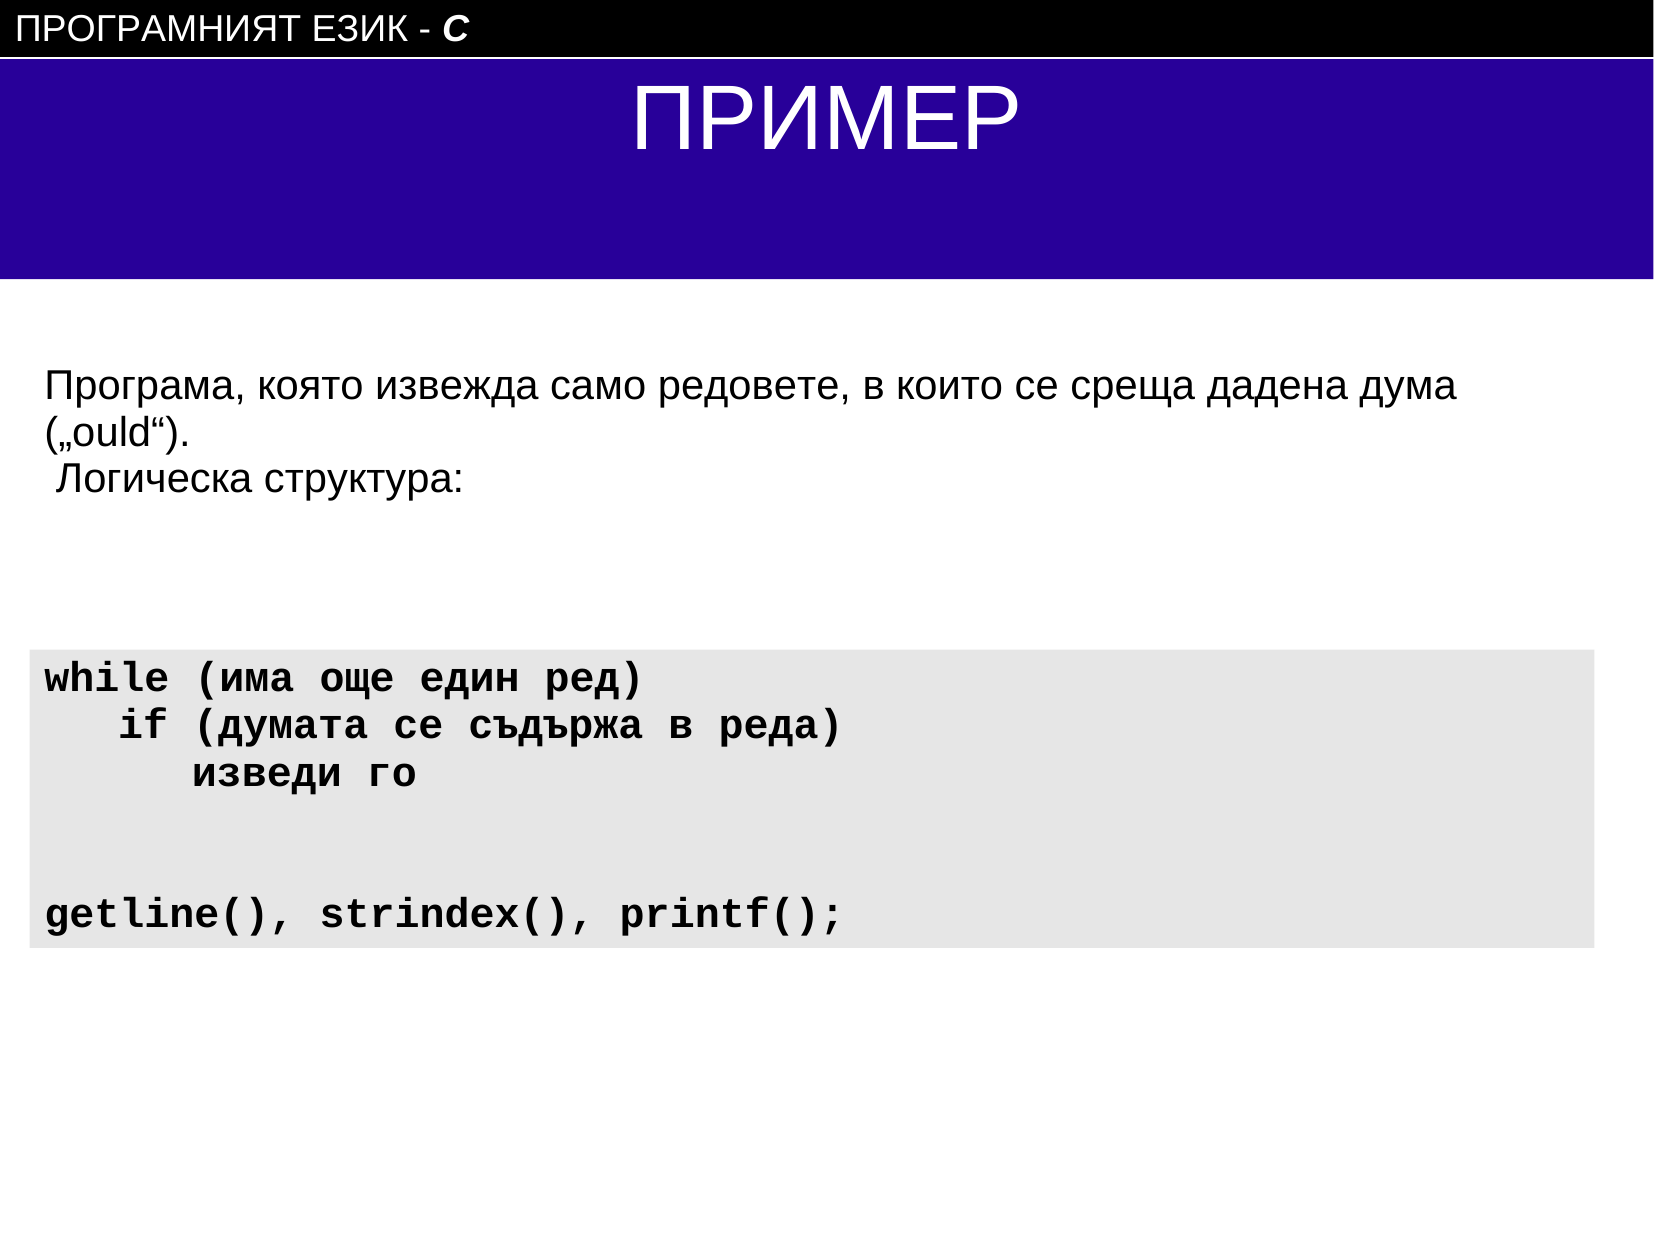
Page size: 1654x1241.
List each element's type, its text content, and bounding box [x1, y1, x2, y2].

text_box ПРИМЕР [0, 59, 1654, 280]
text_box while (има още един ред) if (думата се съдържа в реда) изведи го getline(), strindex(), printf(); [29, 649, 1595, 948]
text_box Програма, която извежда само редовете, в които се среща дадена дума („ould“). Логическа структура: [29, 354, 1595, 509]
text_box ПРОГРАМНИЯT ЕЗИК - С [0, 0, 1654, 57]
